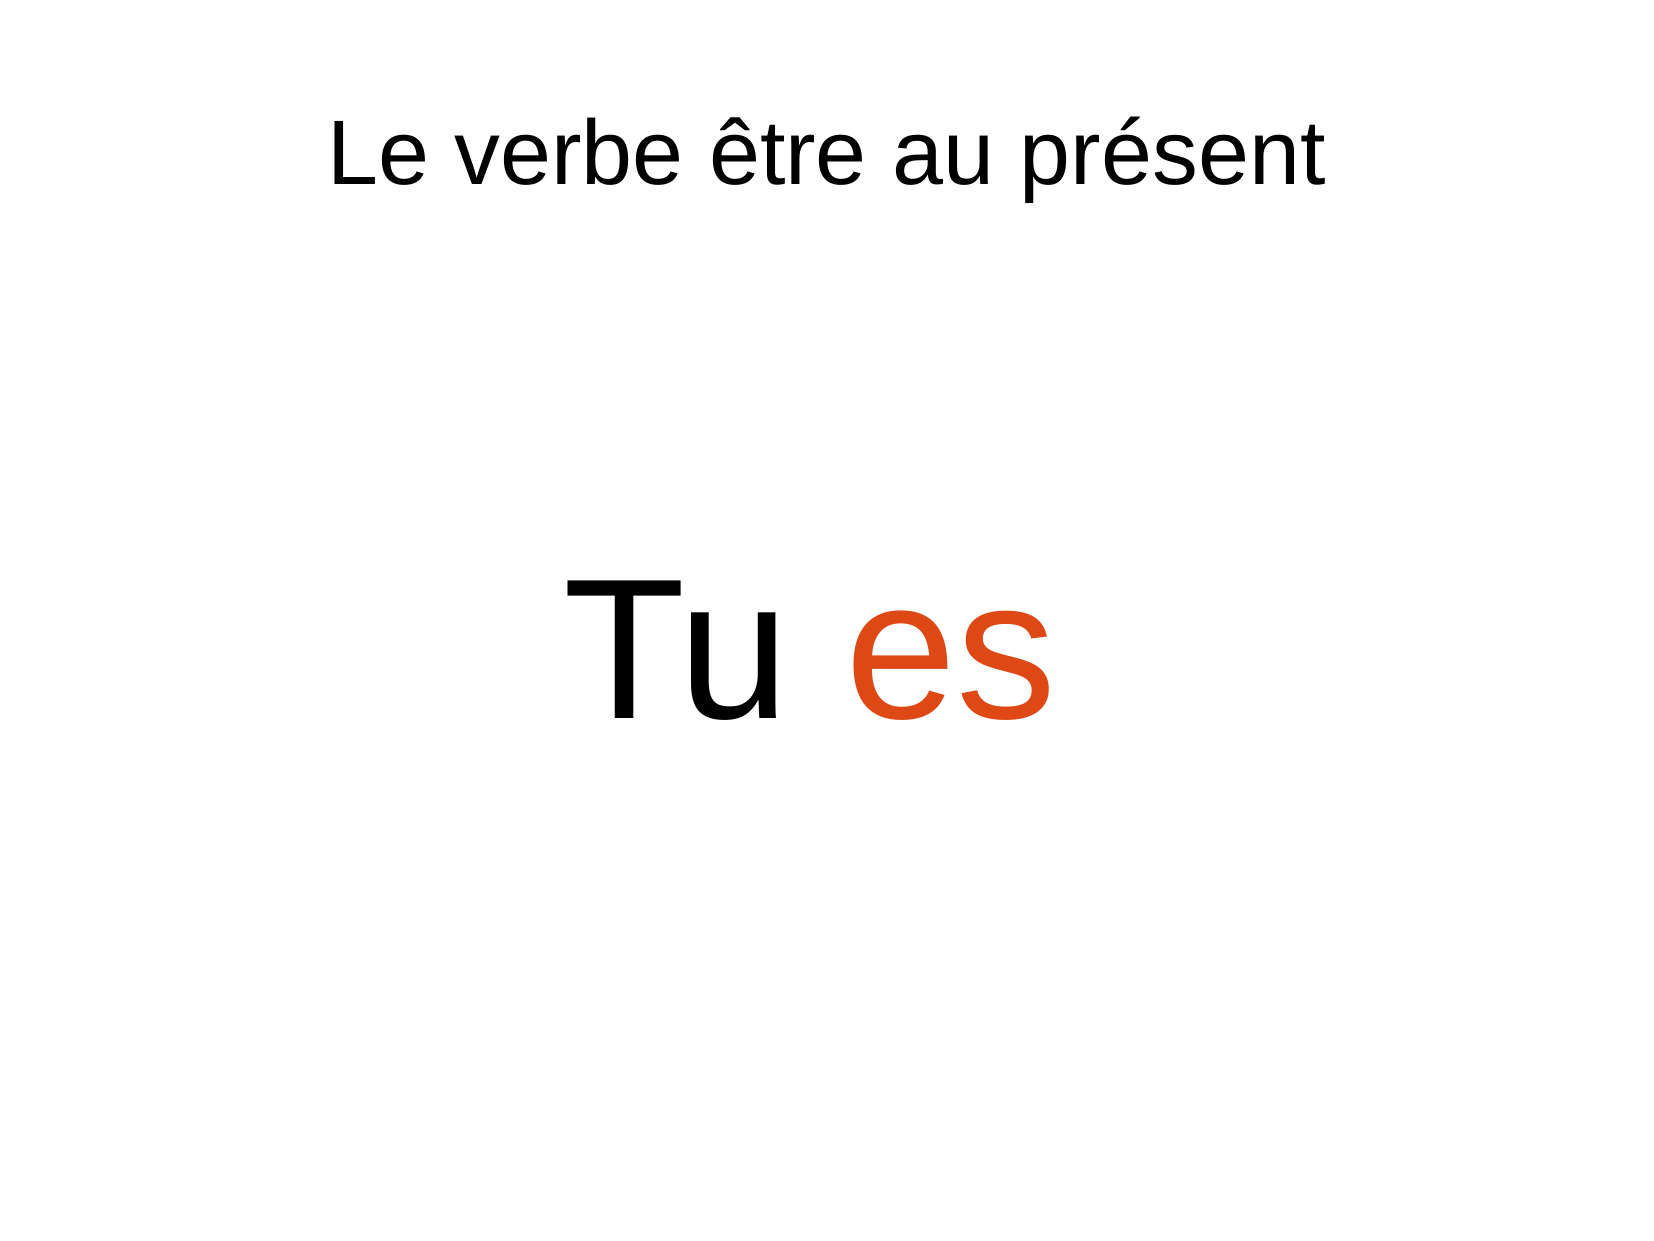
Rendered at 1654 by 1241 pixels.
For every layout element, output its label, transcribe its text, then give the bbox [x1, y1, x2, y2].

title Le verbe être au présent [82, 49, 1571, 257]
subtitle Tu es [82, 290, 1538, 1010]
